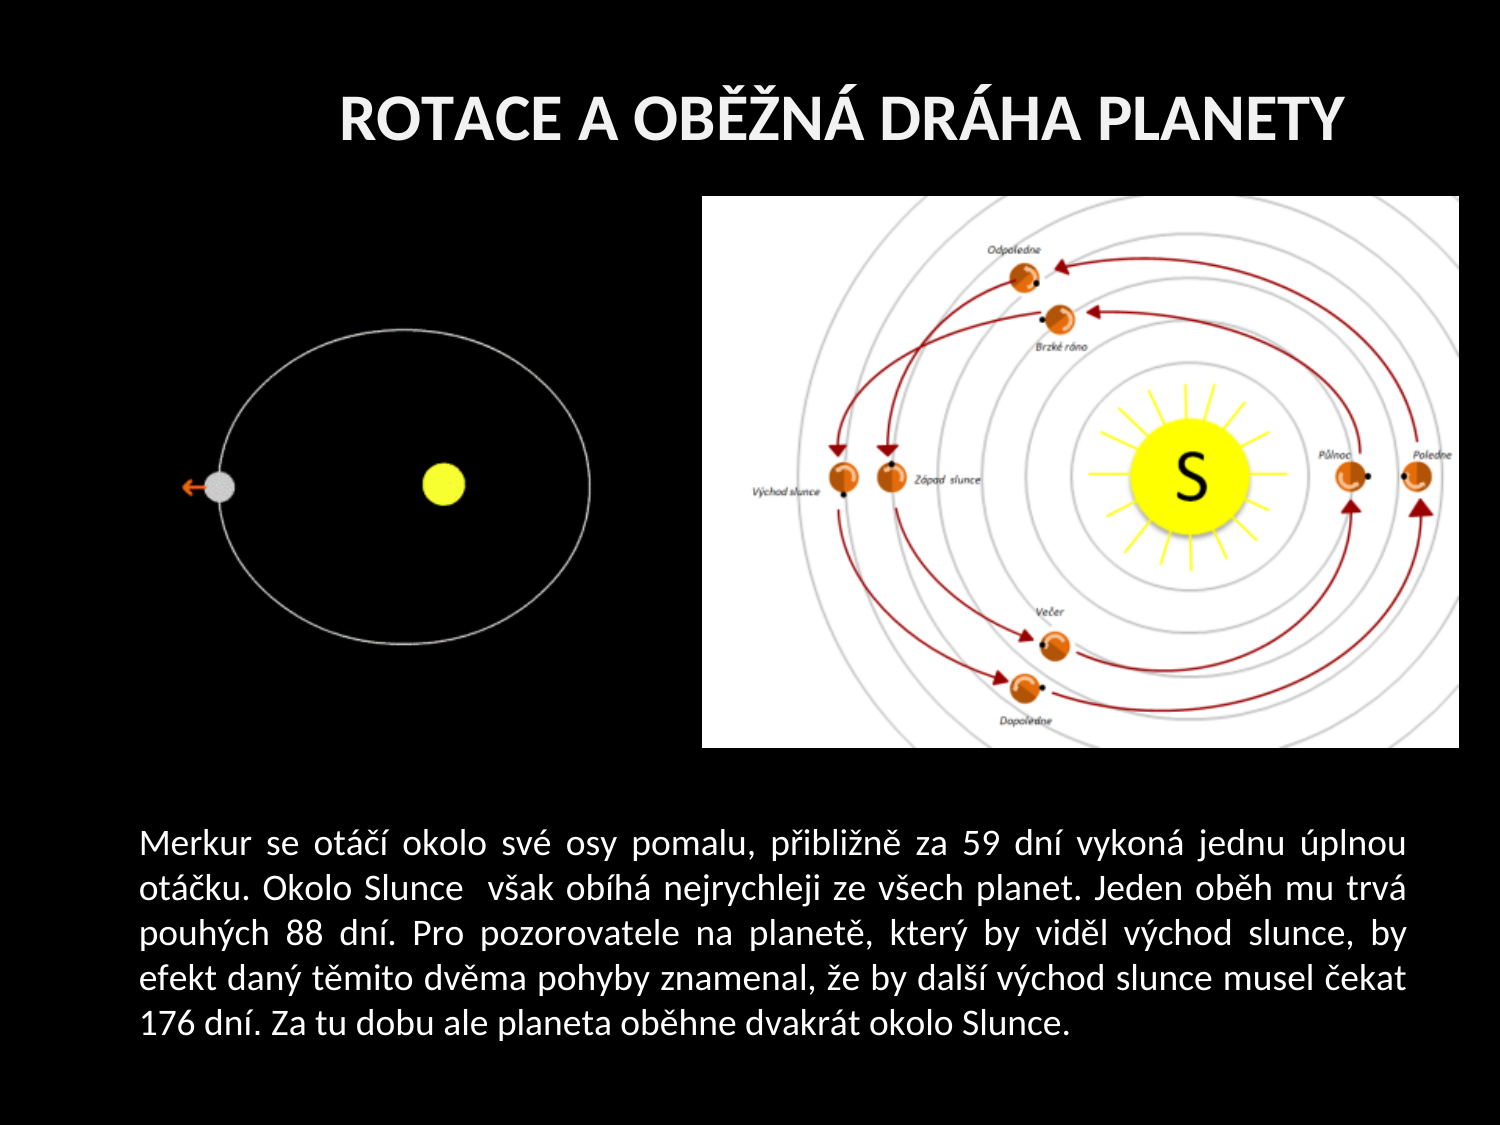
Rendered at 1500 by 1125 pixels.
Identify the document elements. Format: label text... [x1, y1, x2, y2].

picture [702, 196, 1459, 748]
picture [147, 290, 630, 683]
text_box Merkur se otáčí okolo své osy pomalu, přibližně za 59 dní vykoná jednu úplnou otáčku. Okolo Slunce však obíhá nejrychleji ze všech planet. Jeden oběh mu trvá pouhých 88 dní. Pro pozorovatele na planetě, který by viděl východ slunce, by efekt daný těmito dvěma pohyby znamenal, že by další východ slunce musel čekat 176 dní. Za tu dobu ale planeta oběhne dvakrát okolo Slunce. [123, 810, 1424, 1097]
text_box ROTACE A OBĚŽNÁ DRÁHA PLANETY [324, 66, 1362, 162]
